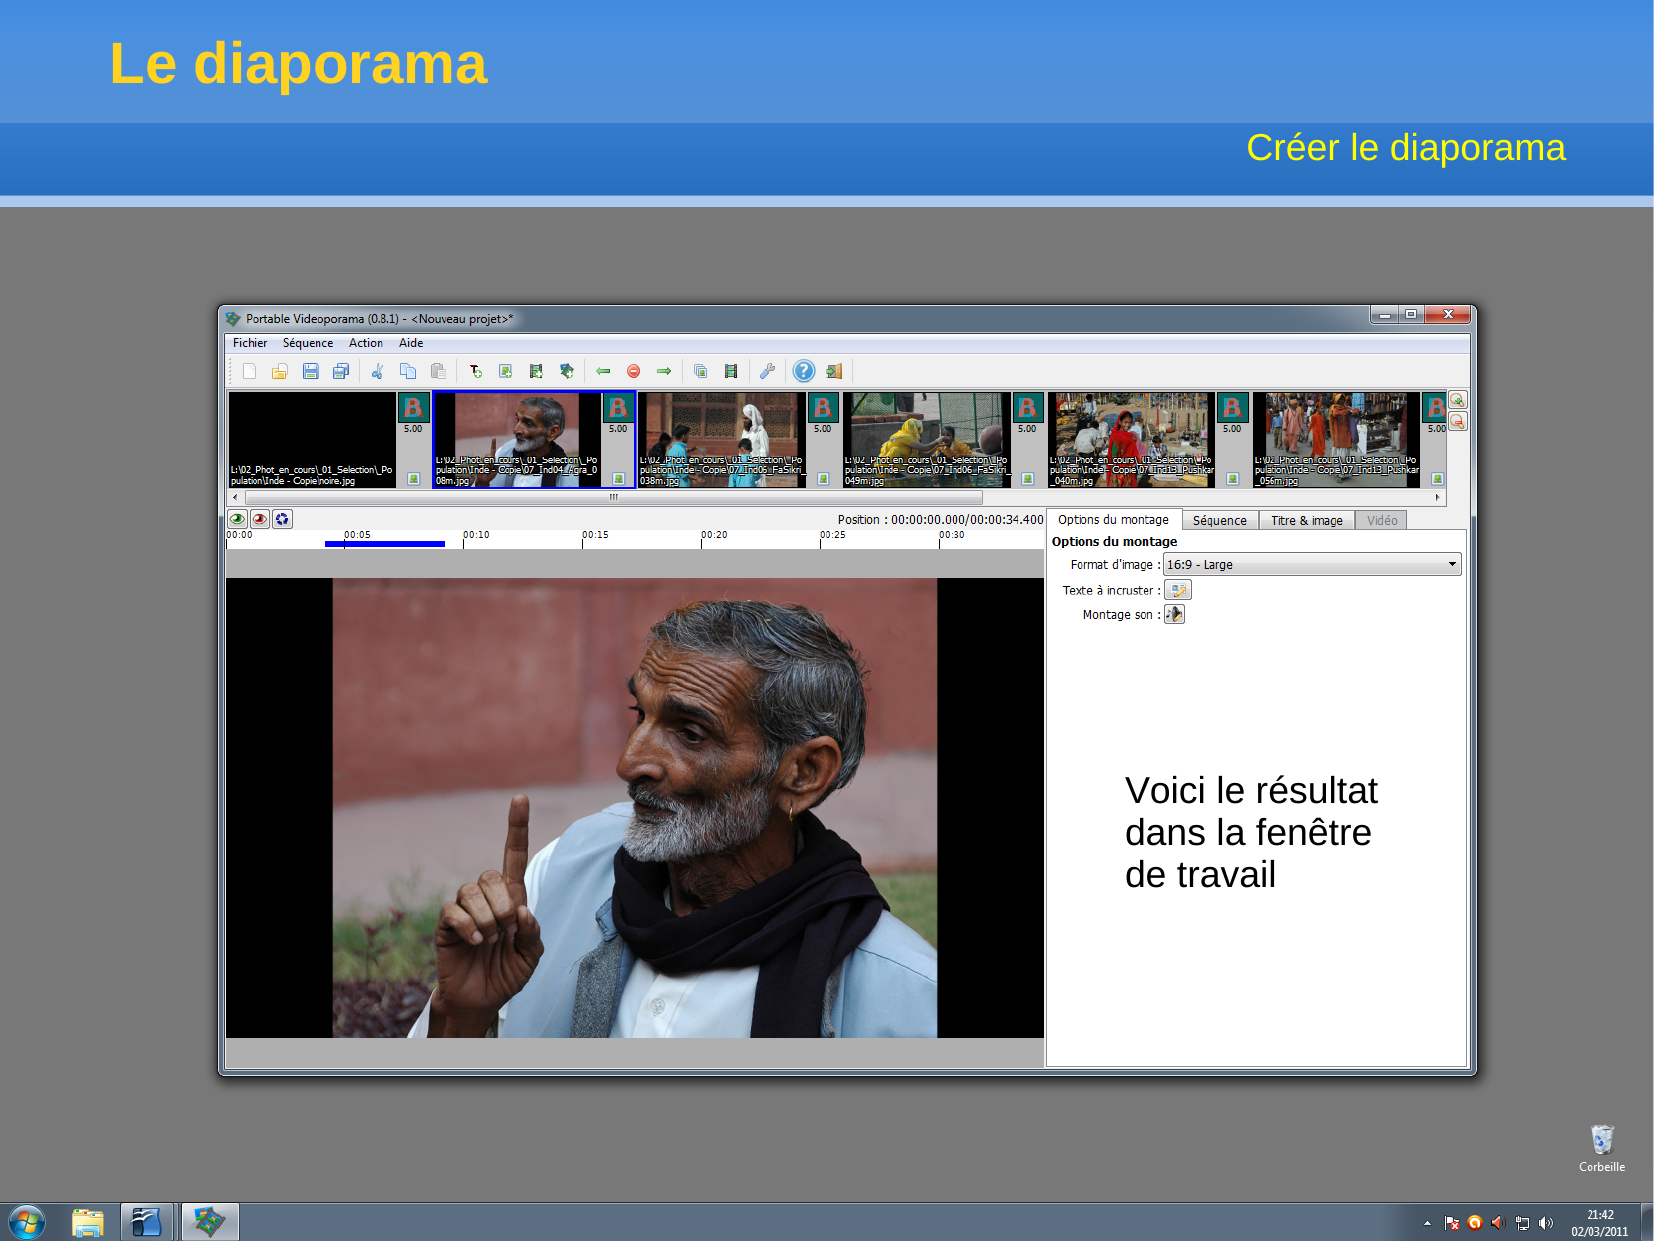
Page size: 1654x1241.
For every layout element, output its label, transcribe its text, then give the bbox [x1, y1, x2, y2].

text_box Voici le résultat dans la fenêtre de travail [1110, 761, 1405, 903]
text_box Le diaporama [5, 17, 609, 107]
picture [0, 207, 1654, 1241]
text_box Créer le diaporama [1210, 77, 1654, 176]
picture [0, 0, 1654, 206]
